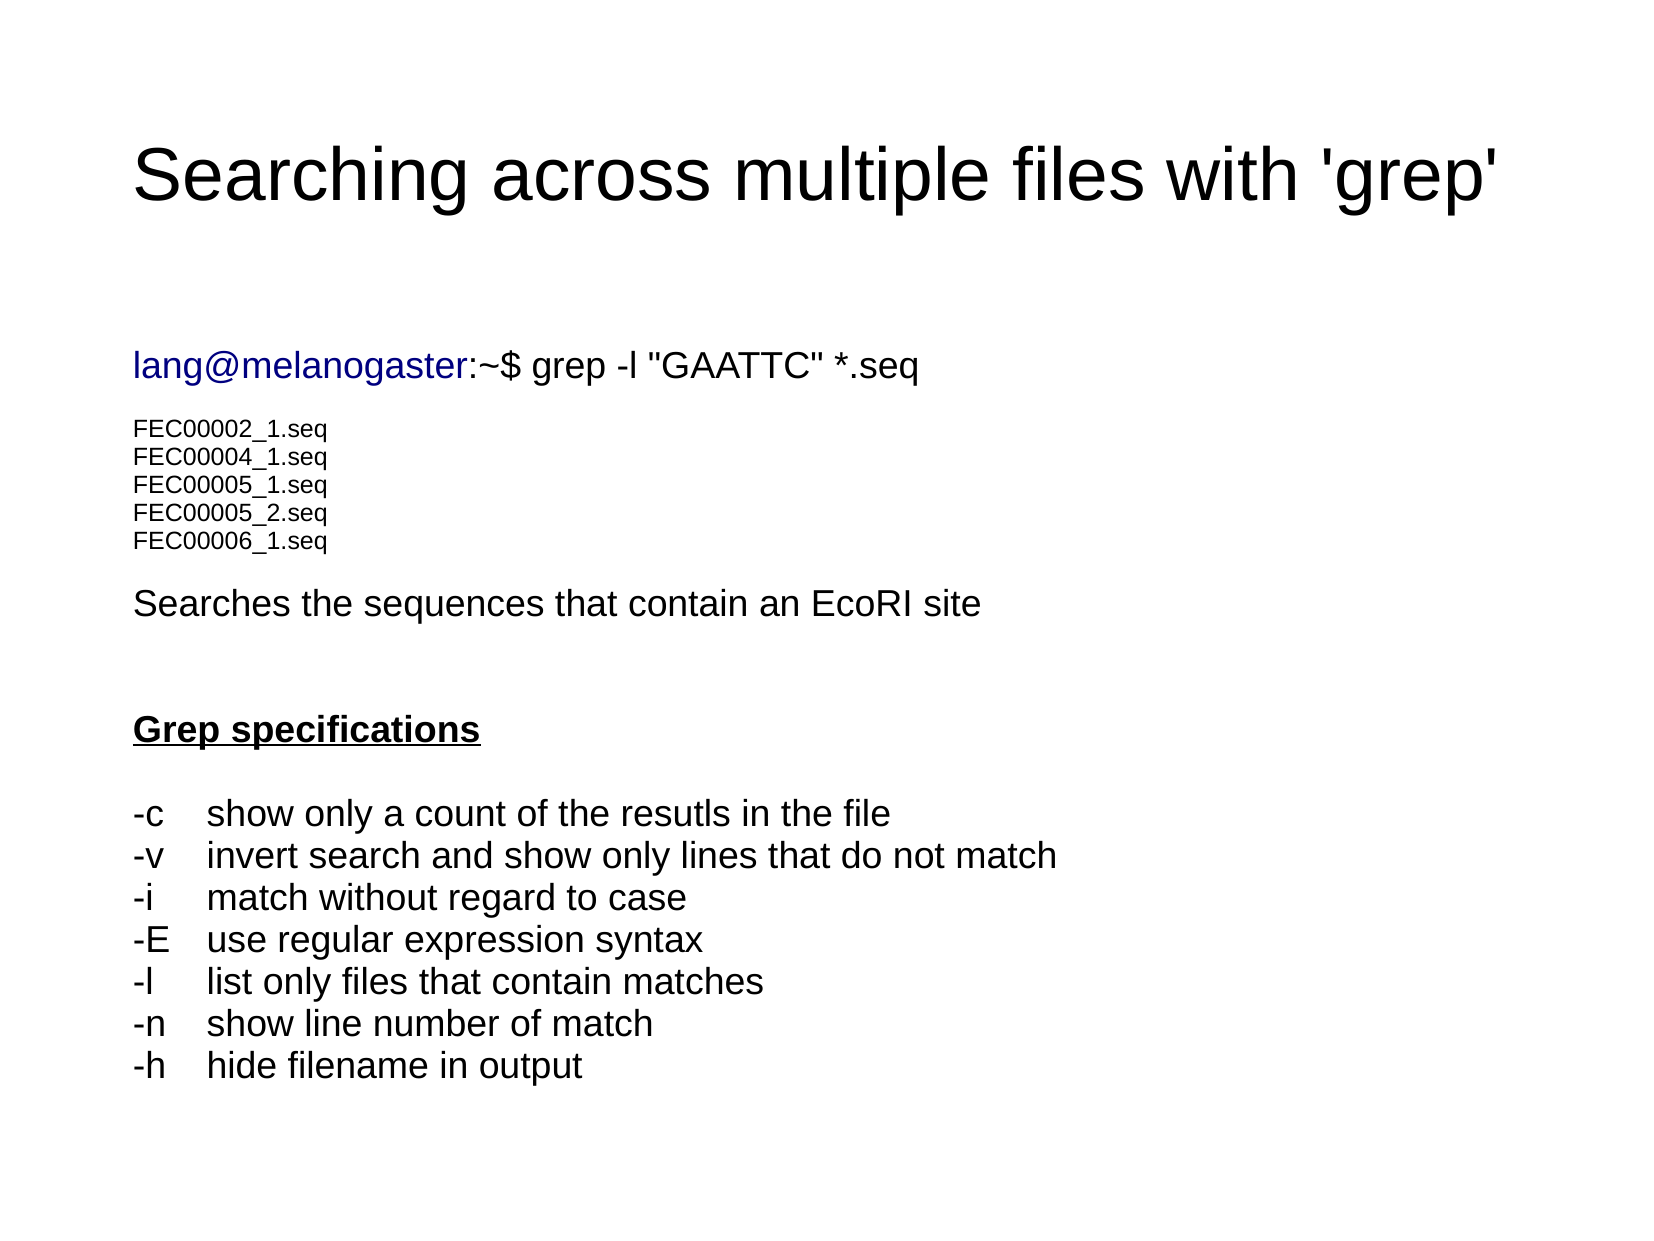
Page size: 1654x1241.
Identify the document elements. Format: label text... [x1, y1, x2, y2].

text_box Searching across multiple files with 'grep' lang@melanogaster:~$ grep -l "GAATTC" *.seq FEC00002_1.seq FEC00004_1.seq FEC00005_1.seq FEC00005_2.seq FEC00006_1.seq Searches the sequences that contain an EcoRI site Grep specifications -c show only a count of the resutls in the file -v invert search and show only lines that do not match -i match without regard to case -E use regular expression syntax -l list only files that contain matches -n show line number of match -h hide filename in output [118, 118, 1625, 1136]
